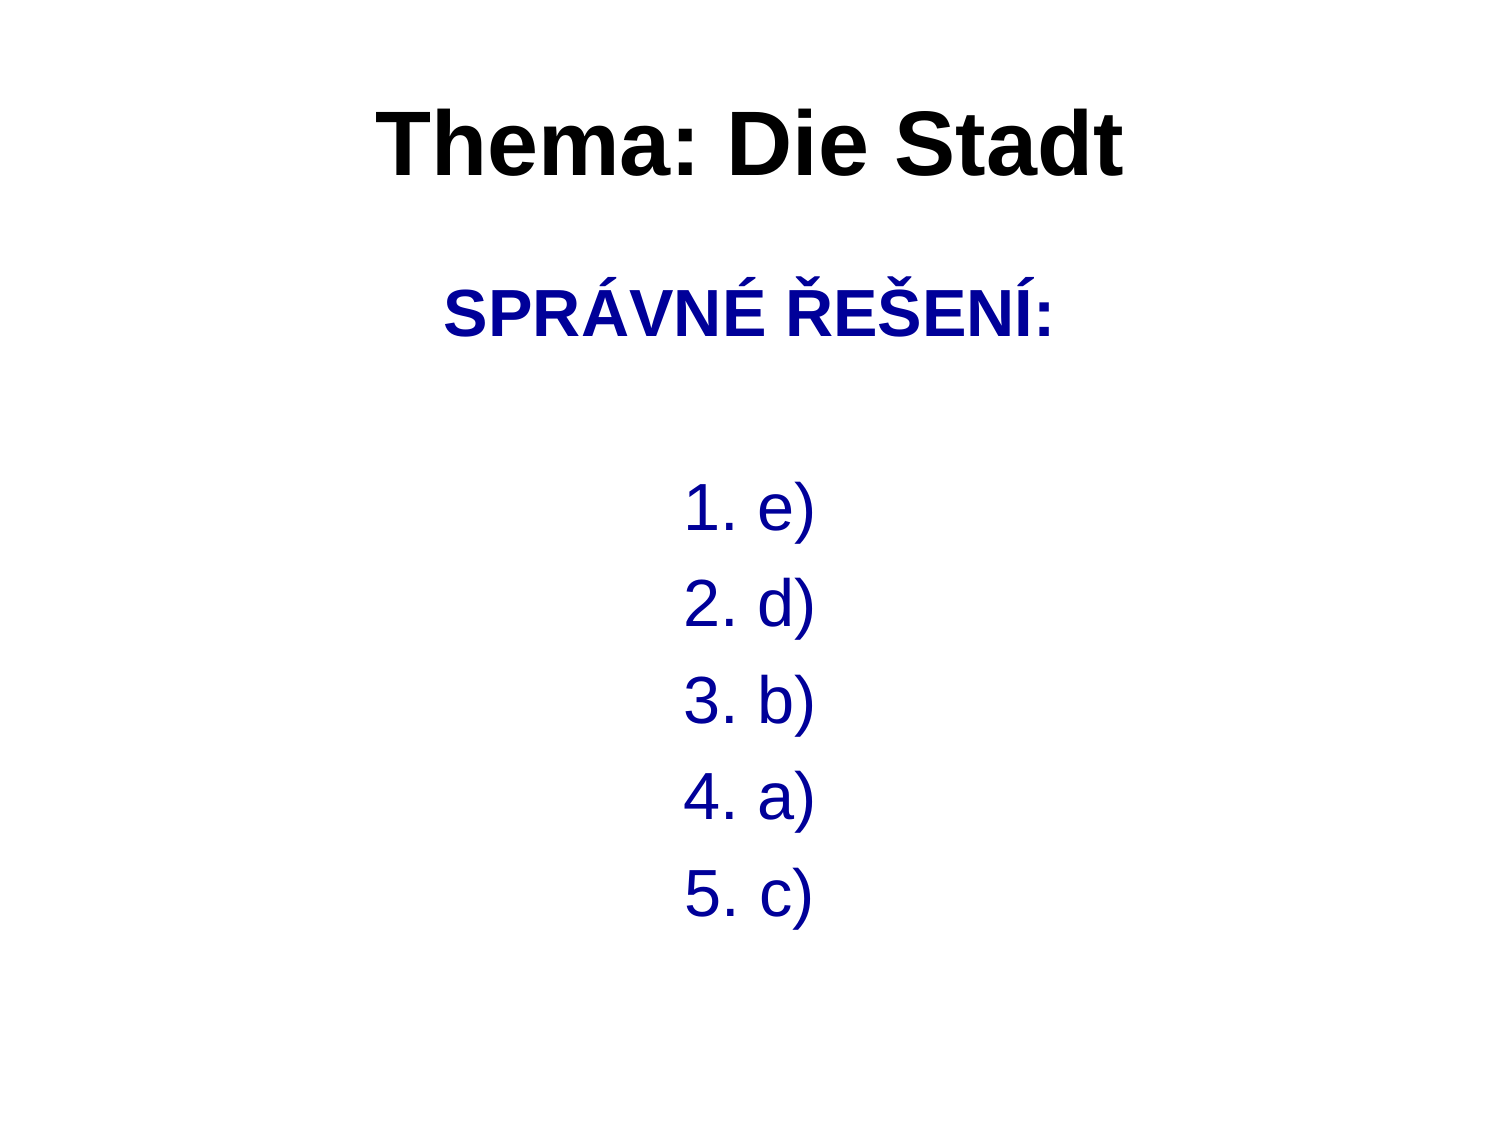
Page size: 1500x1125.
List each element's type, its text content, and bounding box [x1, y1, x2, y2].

list SPRÁVNÉ ŘEŠENÍ: 1. e) 2. d) 3. b) 4. a) 5. c) [75, 262, 1426, 1007]
title Thema: Die Stadt [75, 45, 1426, 233]
